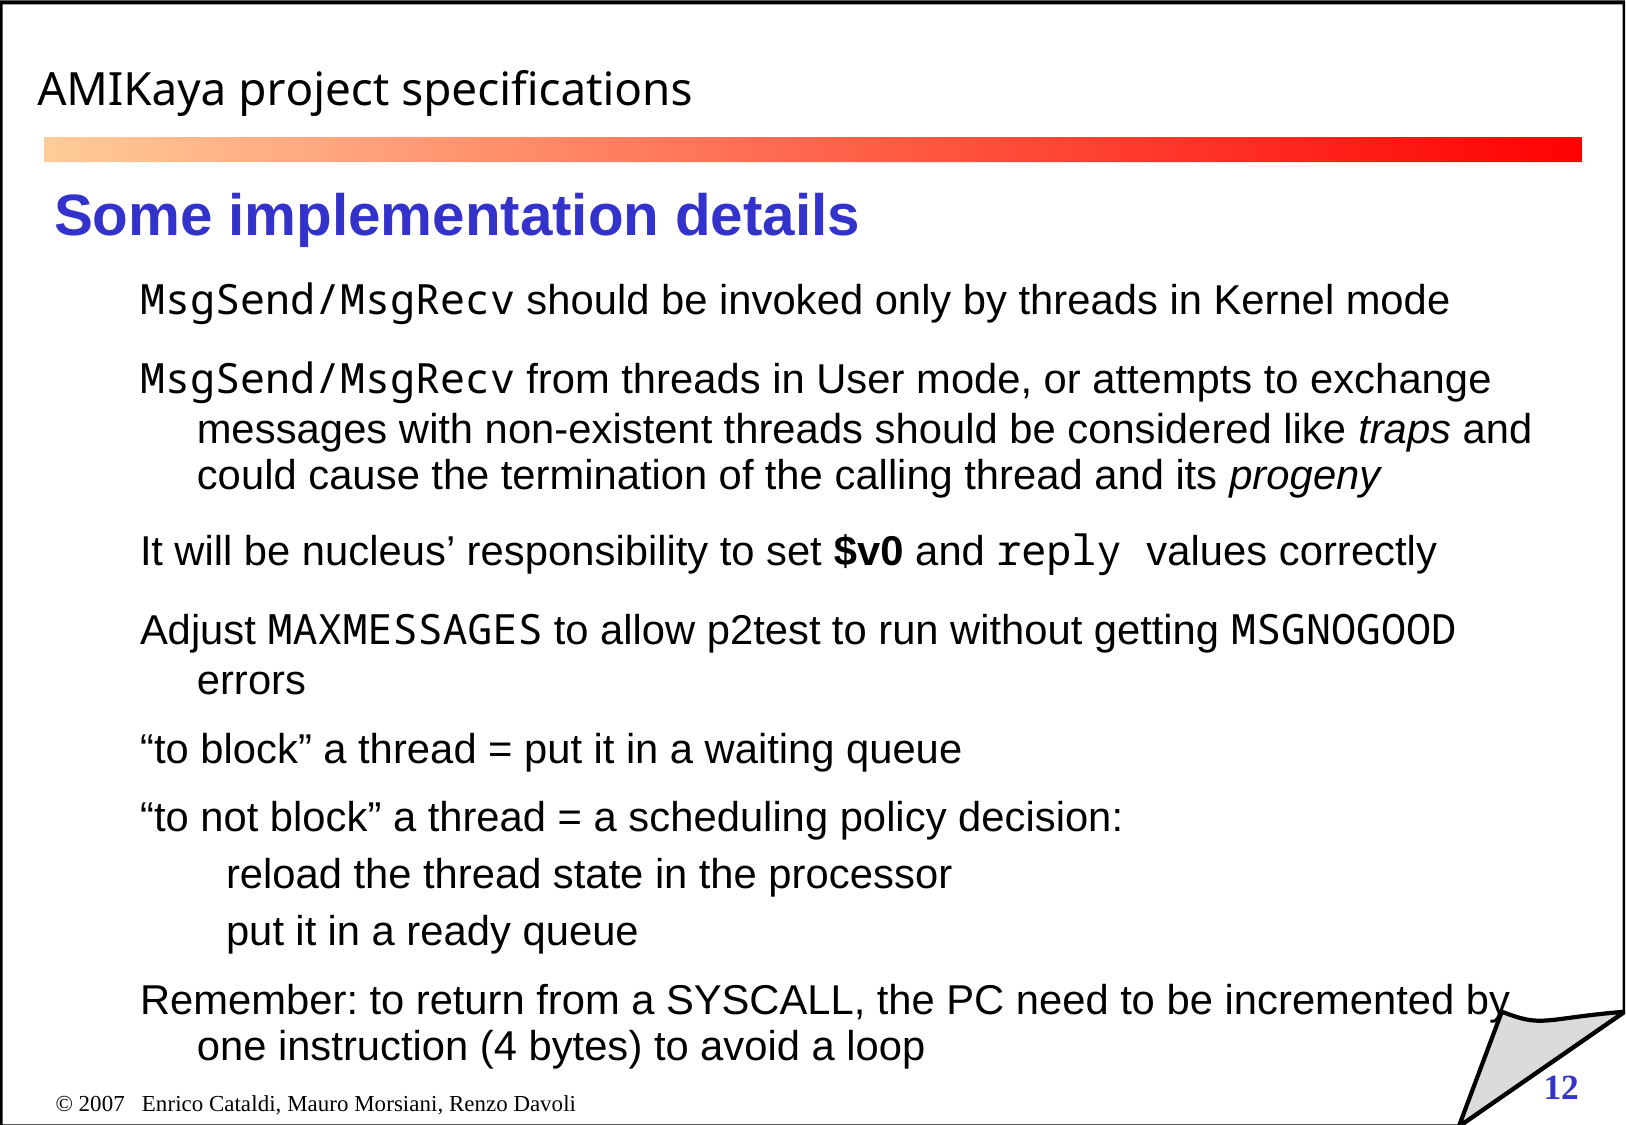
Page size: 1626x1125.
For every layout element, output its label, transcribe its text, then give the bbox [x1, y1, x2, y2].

title AMIKaya project specifications [37, 44, 1587, 131]
list Some implementation details MsgSend/MsgRecv should be invoked only by threads in Kernel mode MsgSend/MsgRecv from threads in User mode, or attempts to exchange messages with non-existent threads should be considered like traps and could cause the termination of the calling thread and its progeny It will be nucleus’ responsibility to set $v0 and reply values correctly Adjust MAXMESSAGES to allow p2test to run without getting MSGNOGOOD errors “to block” a thread = put it in a waiting queue “to not block” a thread = a scheduling policy decision: reload the thread state in the processor put it in a ready queue Remember: to return from a SYSCALL, the PC need to be incremented by one instruction (4 bytes) to avoid a loop [54, 187, 1571, 1095]
